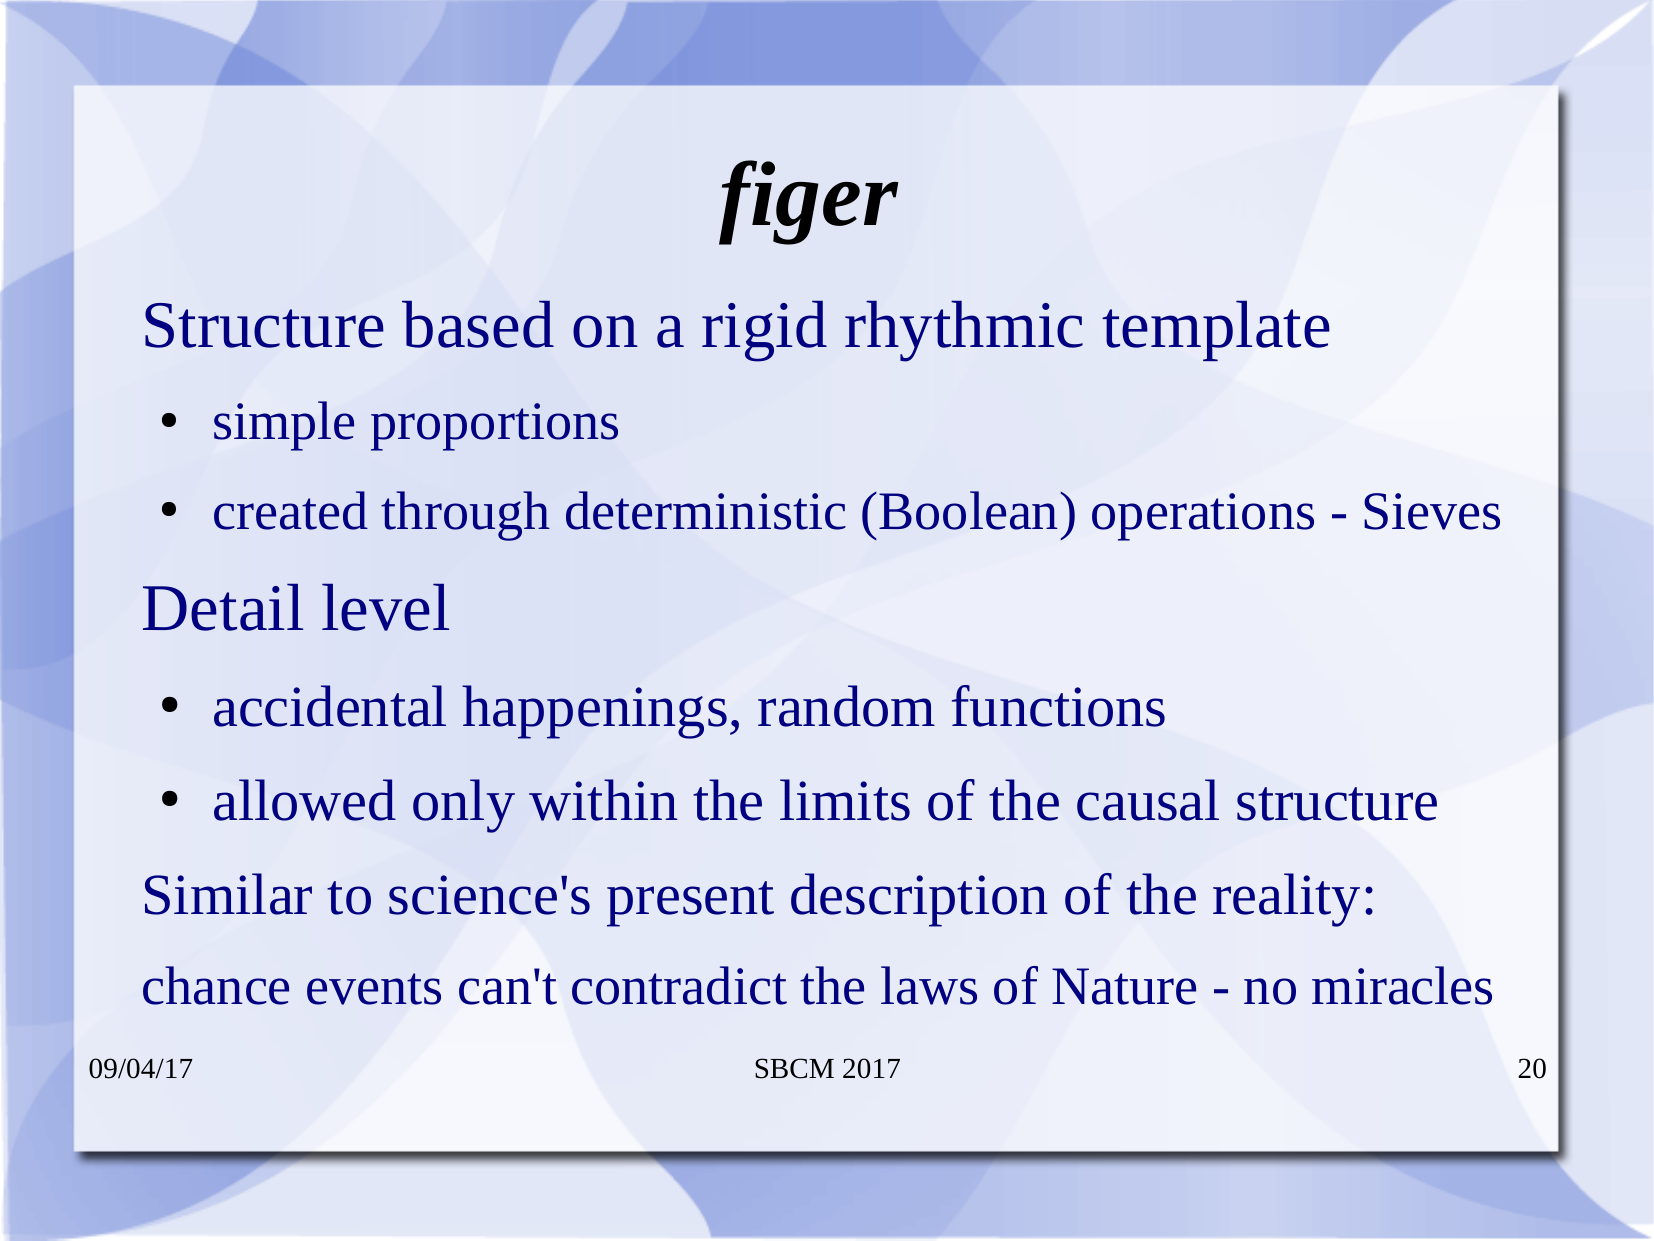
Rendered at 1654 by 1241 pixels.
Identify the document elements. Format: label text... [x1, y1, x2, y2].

list Structure based on a rigid rhythmic template simple proportions created through deterministic (Boolean) operations - Sieves Detail level accidental happenings, random functions allowed only within the limits of the causal structure Similar to science's present description of the reality: chance events can't contradict the laws of Nature - no miracles [141, 287, 1576, 1201]
picture [0, 0, 1654, 1241]
title figer [82, 98, 1536, 291]
